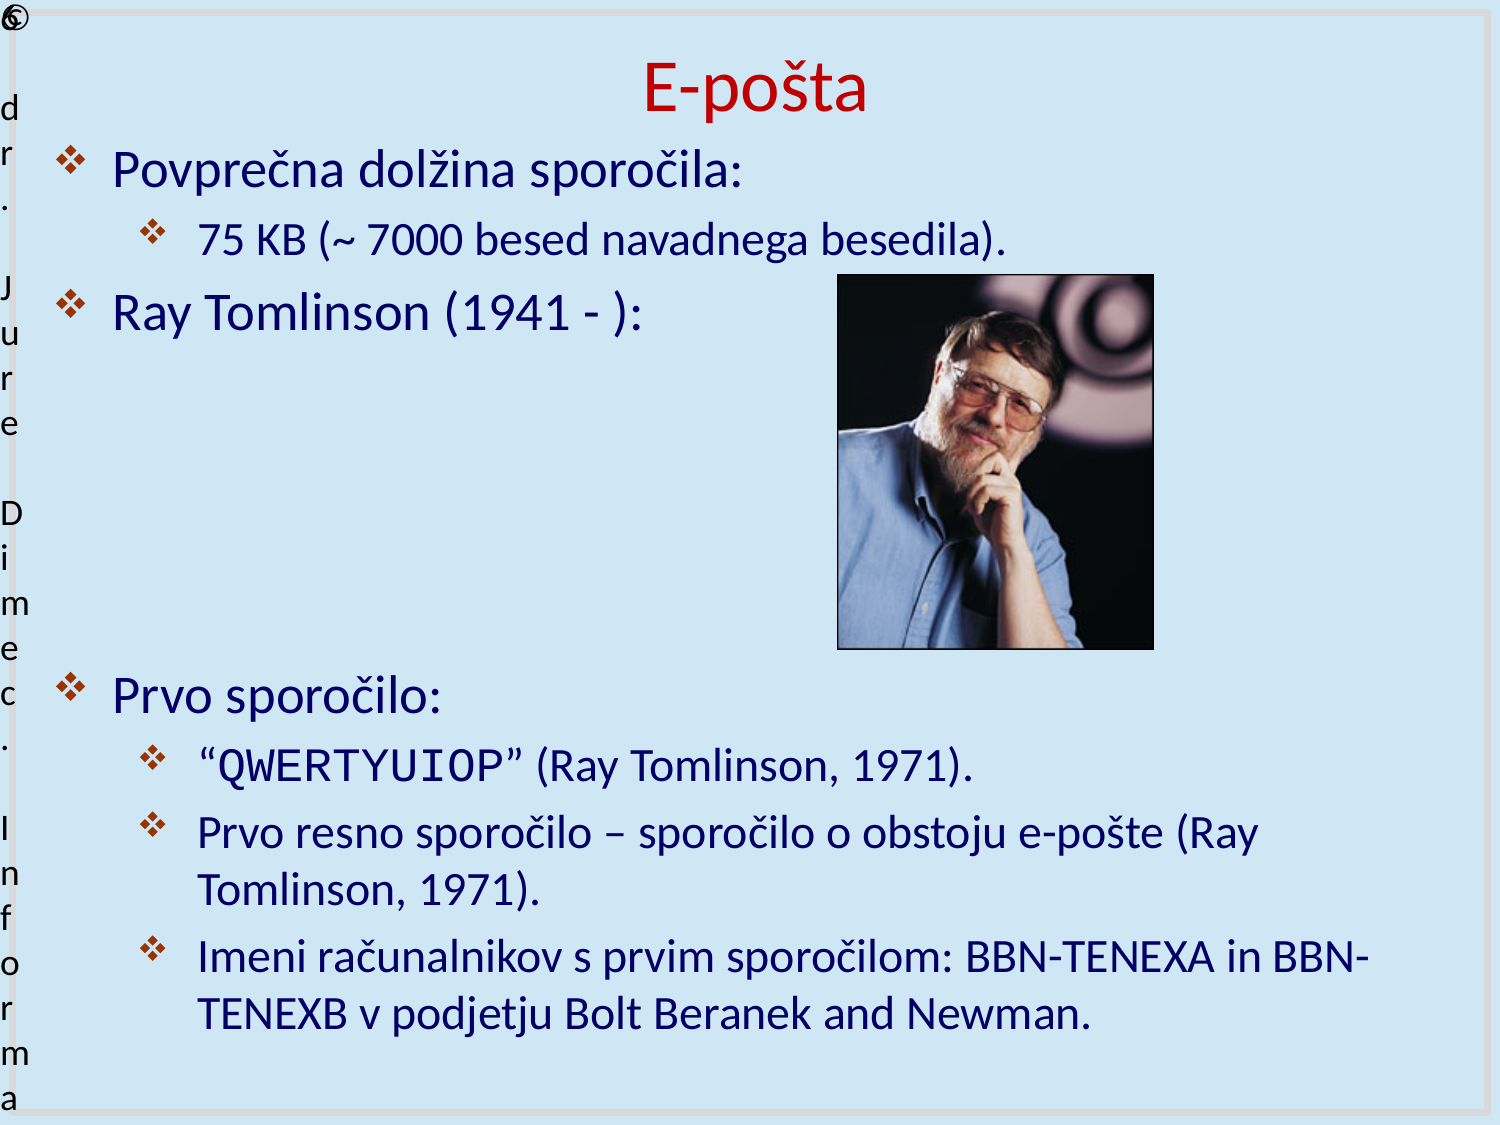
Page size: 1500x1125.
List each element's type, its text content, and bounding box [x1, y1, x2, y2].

picture [837, 274, 1154, 650]
list Povprečna dolžina sporočila: 75 KB (~ 7000 besed navadnega besedila). Ray Tomlinson (1941 - ): Prvo sporočilo: “QWERTYUIOP” (Ray Tomlinson, 1971). Prvo resno sporočilo – sporočilo o obstoju e-pošte (Ray Tomlinson, 1971). Imeni računalnikov s prvim sporočilom: BBN-TENEXA in BBN-TENEXB v podjetju Bolt Beranek and Newman. [37, 125, 1475, 1050]
title E-pošta [37, 37, 1475, 125]
